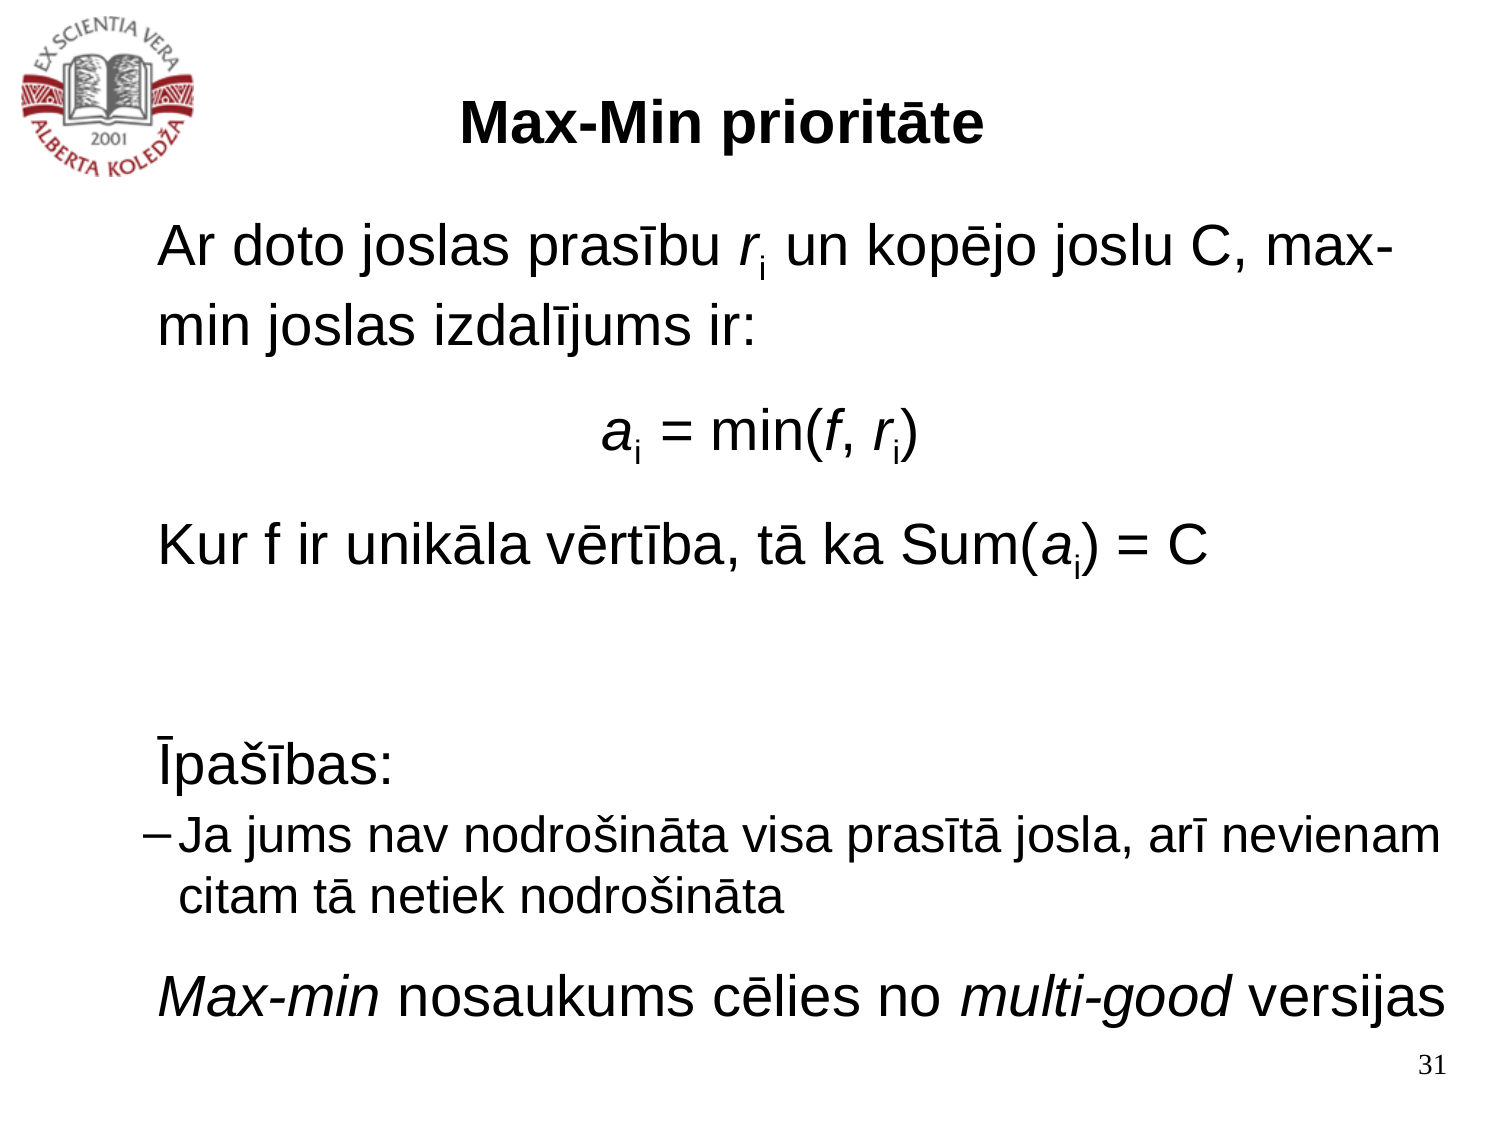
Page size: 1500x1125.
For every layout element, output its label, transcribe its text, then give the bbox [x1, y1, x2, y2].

title Max-Min prioritāte [50, 62, 1374, 175]
picture [21, 16, 194, 177]
text_box <skaitlis> [1312, 1037, 1463, 1101]
list Ar doto joslas prasību ri un kopējo joslu C, max-min joslas izdalījums ir: ai = min(f, ri) Kur f ir unikāla vērtība, tā ka Sum(ai) = C Īpašības: Ja jums nav nodrošināta visa prasītā josla, arī nevienam citam tā netiek nodrošināta Max-min nosaukums cēlies no multi-good versijas [74, 200, 1463, 1101]
